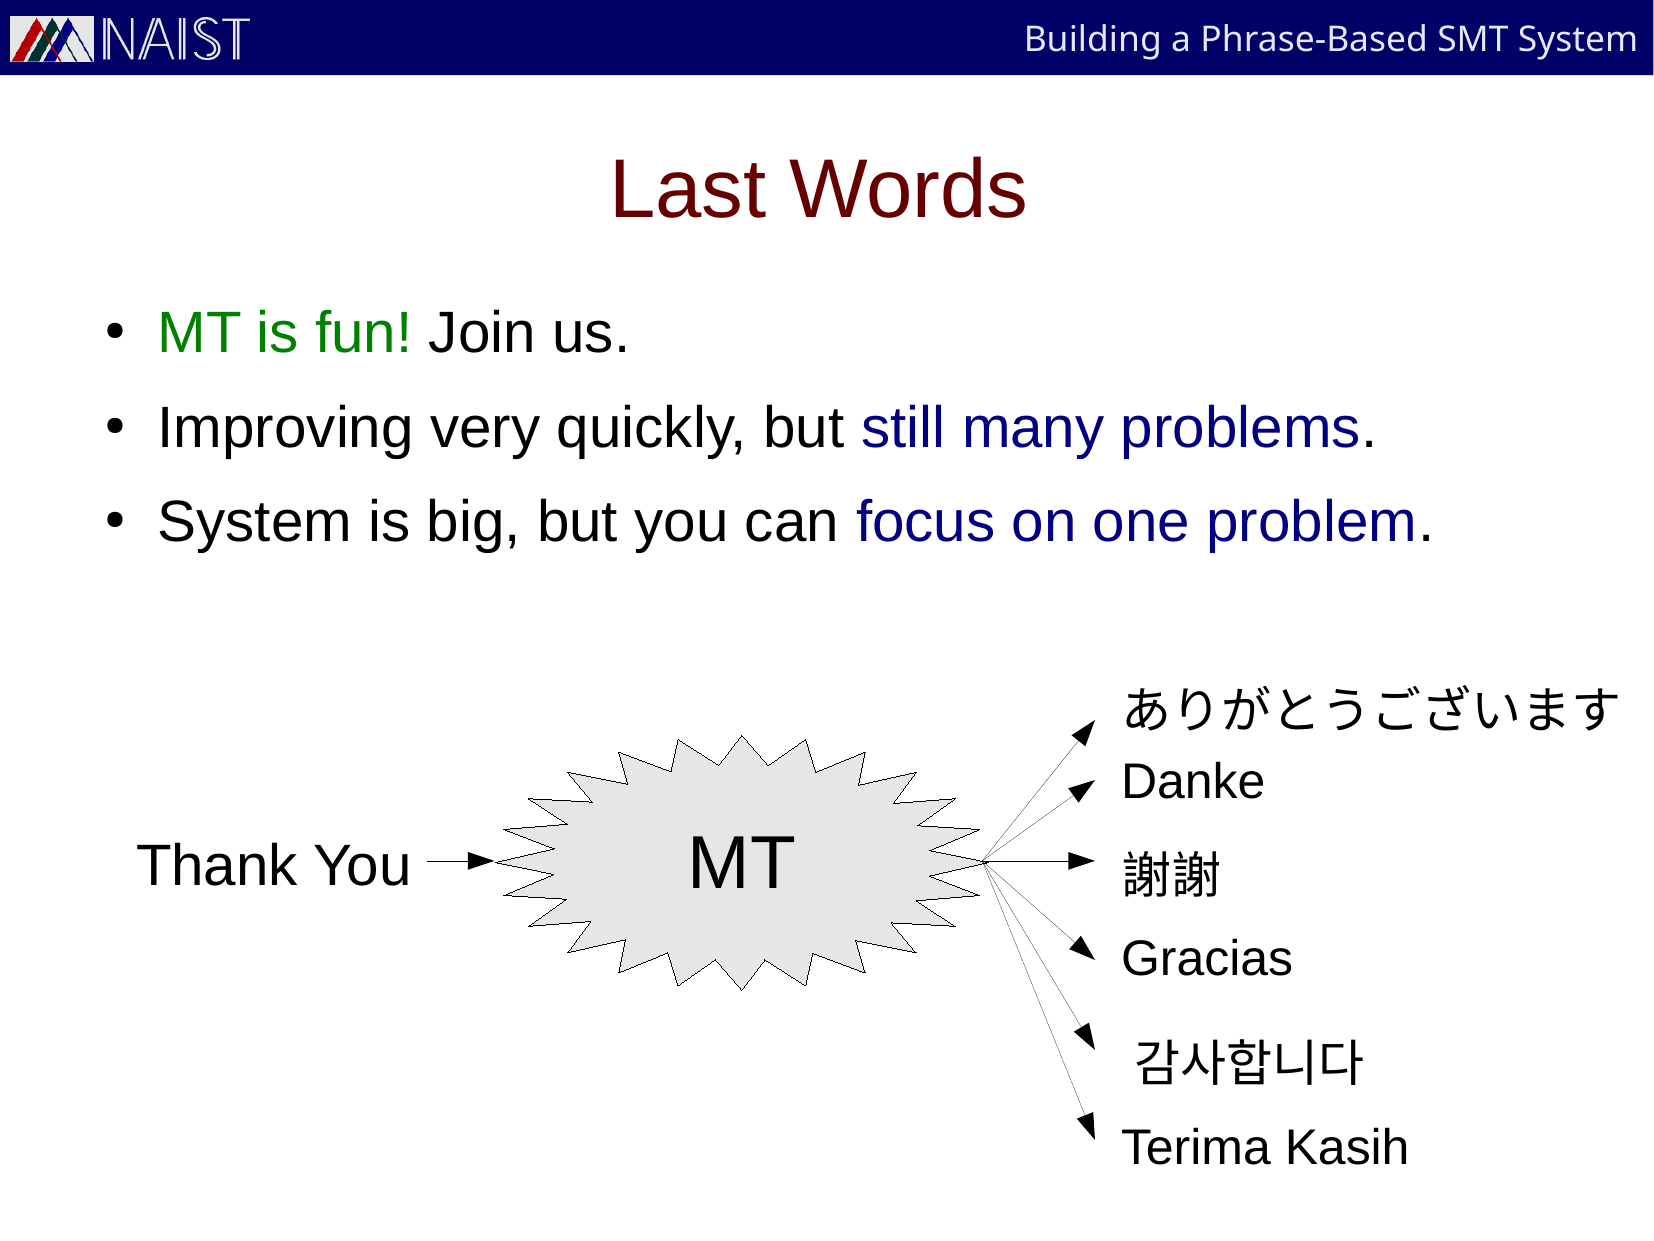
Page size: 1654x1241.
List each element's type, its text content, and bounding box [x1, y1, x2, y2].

text_box Terima Kasih [1106, 1111, 1425, 1183]
text_box Danke [1106, 745, 1281, 817]
text_box Gracias [1106, 922, 1309, 994]
title Last Words [75, 92, 1564, 285]
list MT is fun! Join us. Improving very quickly, but still many problems. System is big, but you can focus on one problem. [86, 300, 1576, 1119]
text_box Thank You [121, 825, 428, 906]
text_box ありがとうございます [1106, 662, 1636, 737]
picture [10, 16, 94, 62]
text_box 감사합니다 [1120, 1015, 1406, 1089]
text_box MT [495, 735, 982, 991]
text_box 謝謝 [1106, 828, 1236, 902]
picture [102, 17, 251, 60]
